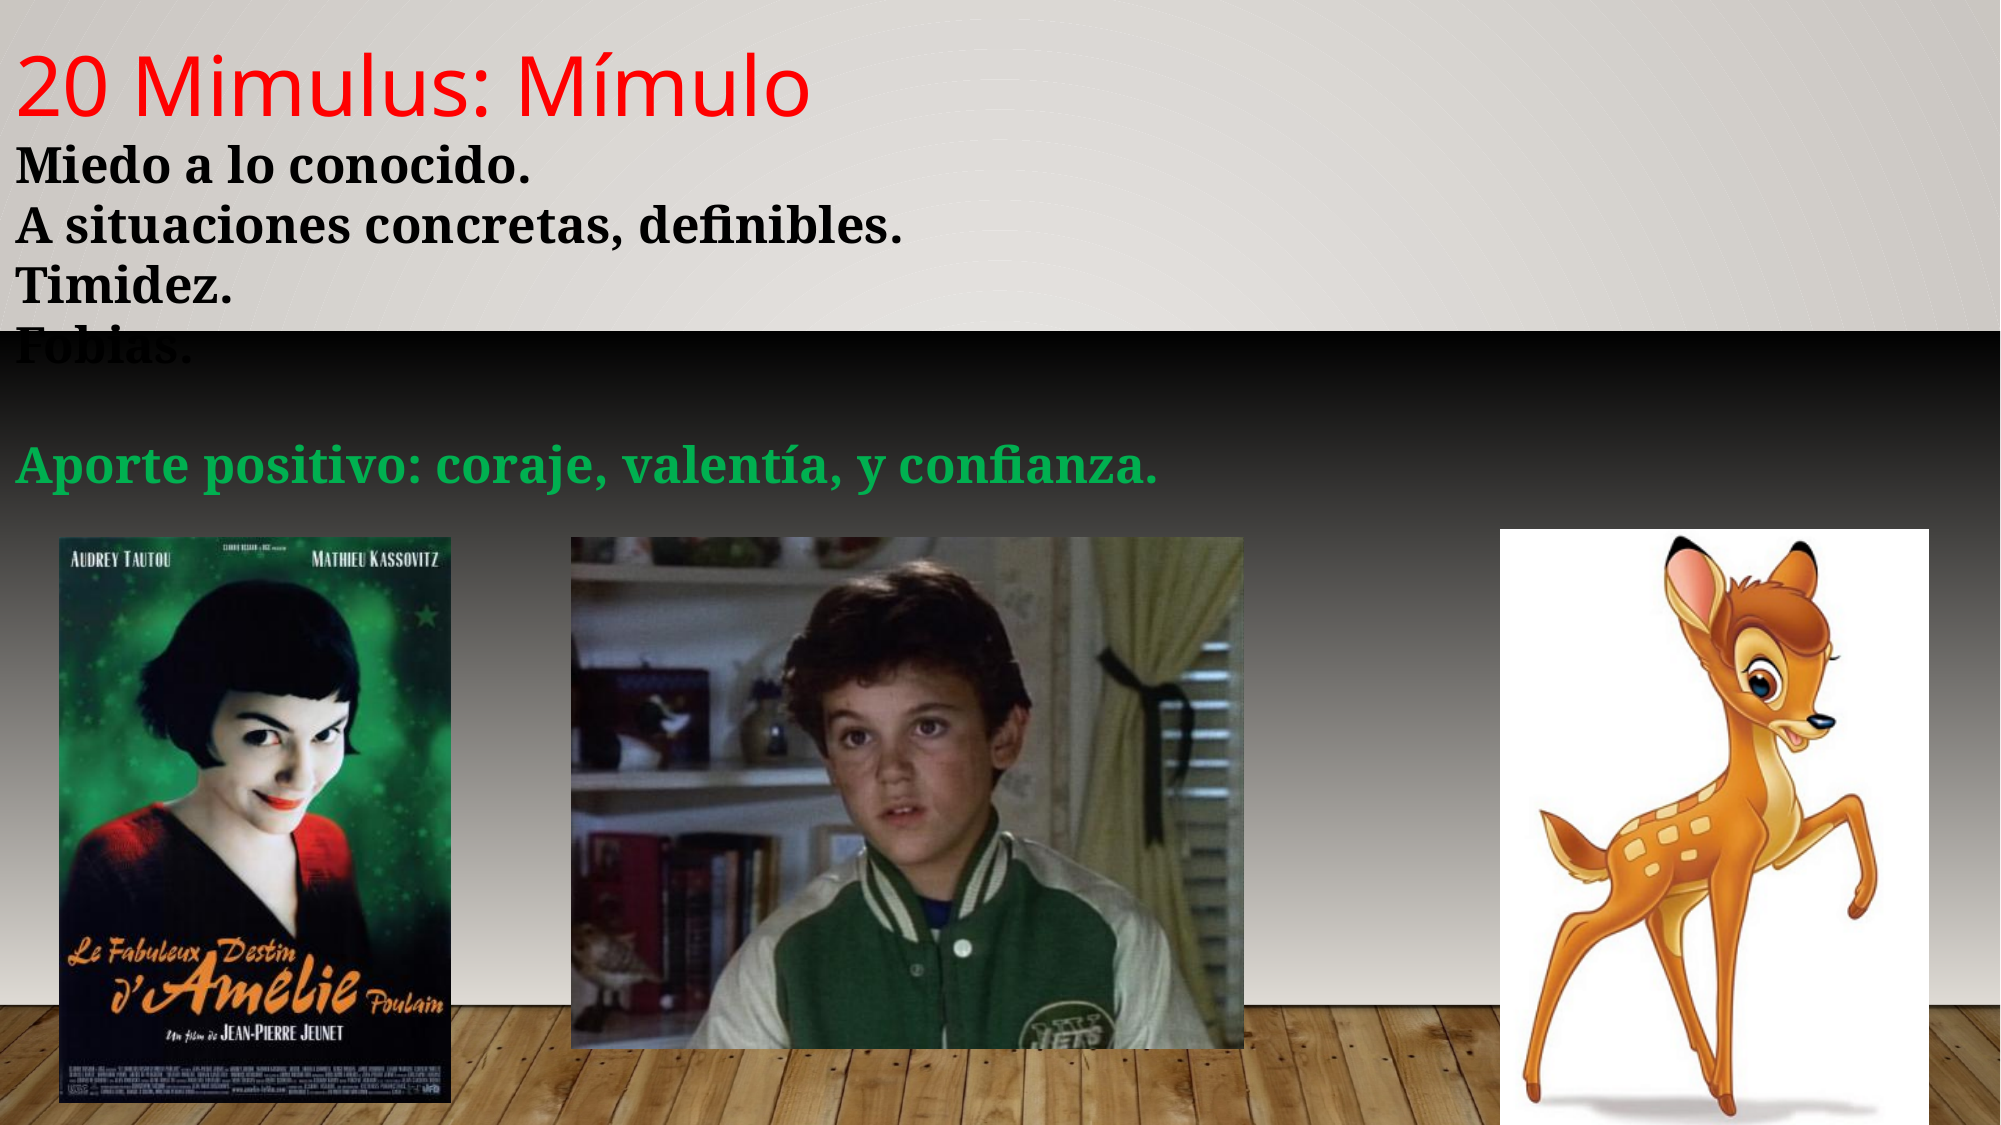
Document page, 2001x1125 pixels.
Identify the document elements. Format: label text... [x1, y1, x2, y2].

picture [571, 537, 1244, 1049]
text_box 20 Mimulus: Mímulo Miedo a lo conocido. A situaciones concretas, definibles. Timidez. Fobias. Aporte positivo: coraje, valentía, y confianza. [0, 26, 1500, 591]
picture [1500, 529, 1929, 1125]
picture [59, 537, 451, 1103]
